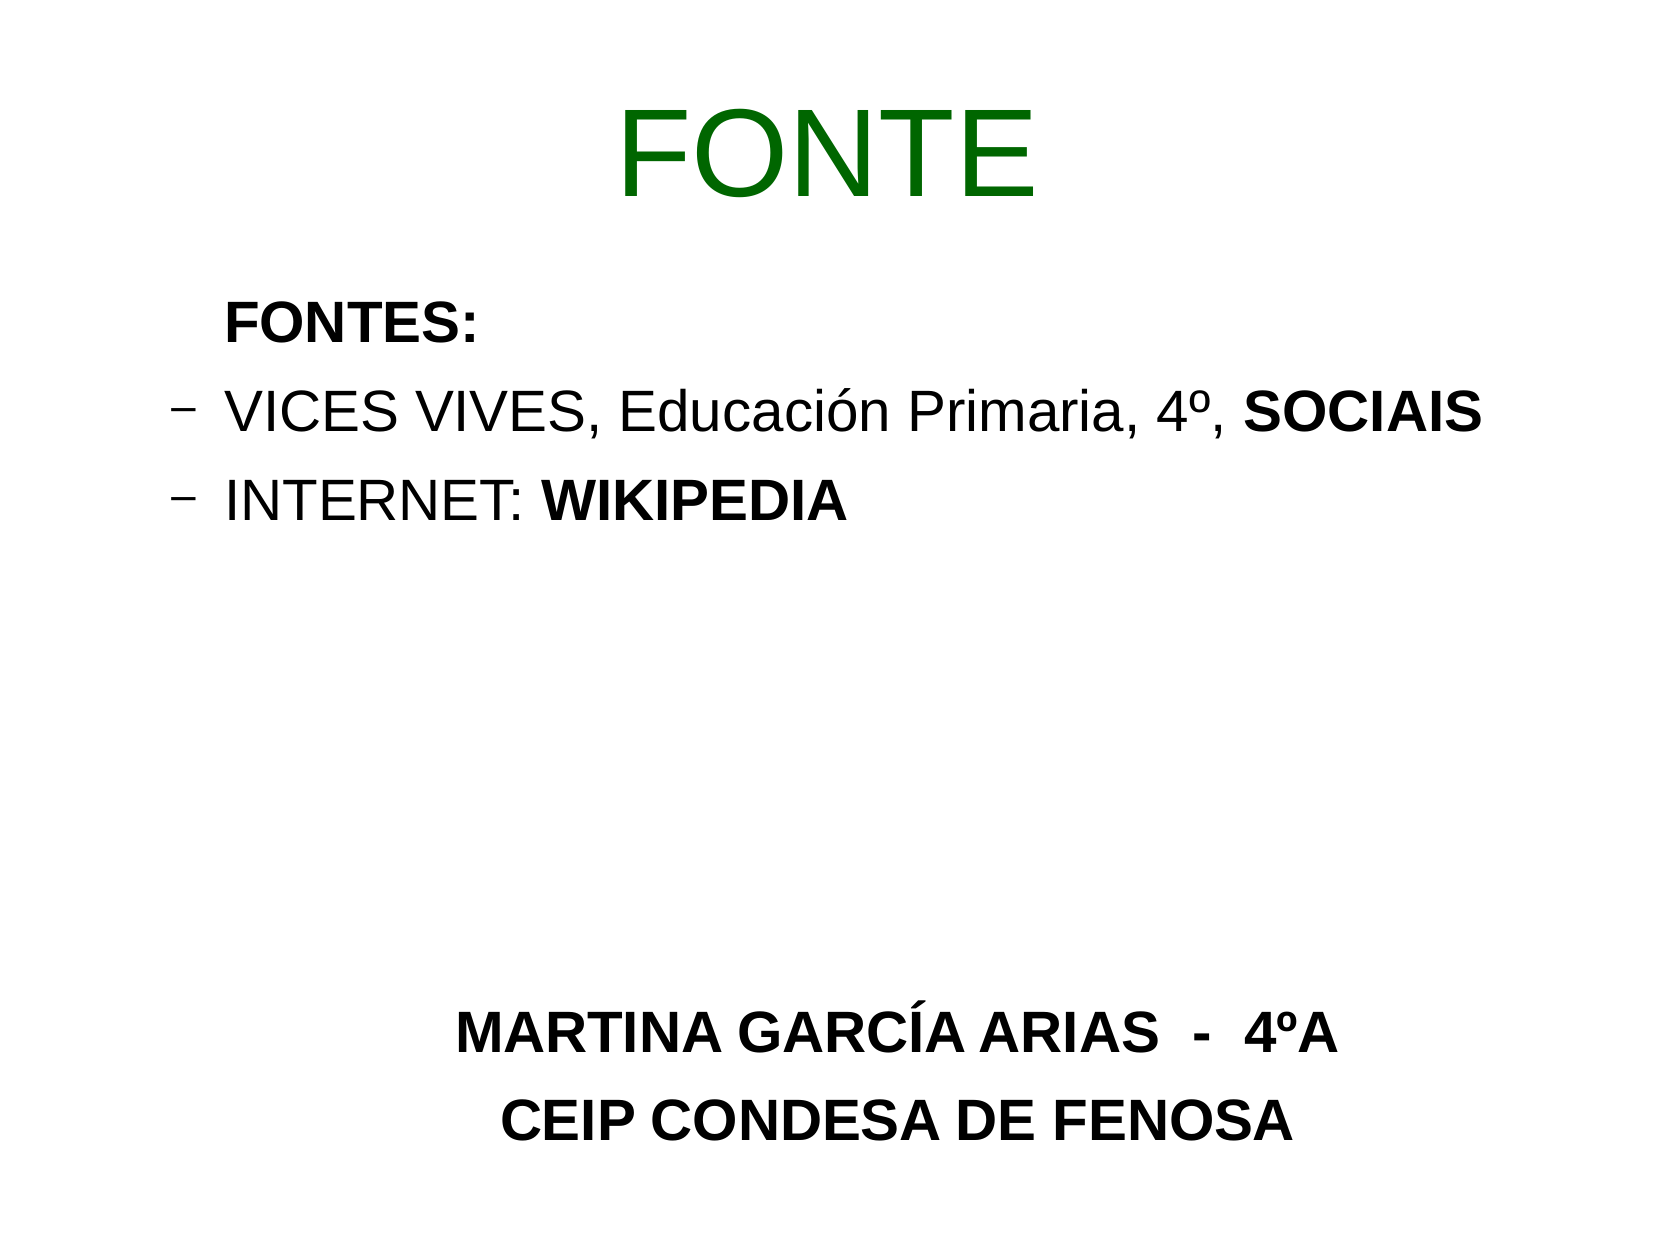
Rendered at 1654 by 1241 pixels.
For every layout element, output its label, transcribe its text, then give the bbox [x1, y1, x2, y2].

title FONTE [82, 49, 1571, 257]
list FONTES: VICES VIVES, Educación Primaria, 4º, SOCIAIS INTERNET: WIKIPEDIA MARTINA GARCÍA ARIAS - 4ºA CEIP CONDESA DE FENOSA [82, 290, 1571, 1160]
